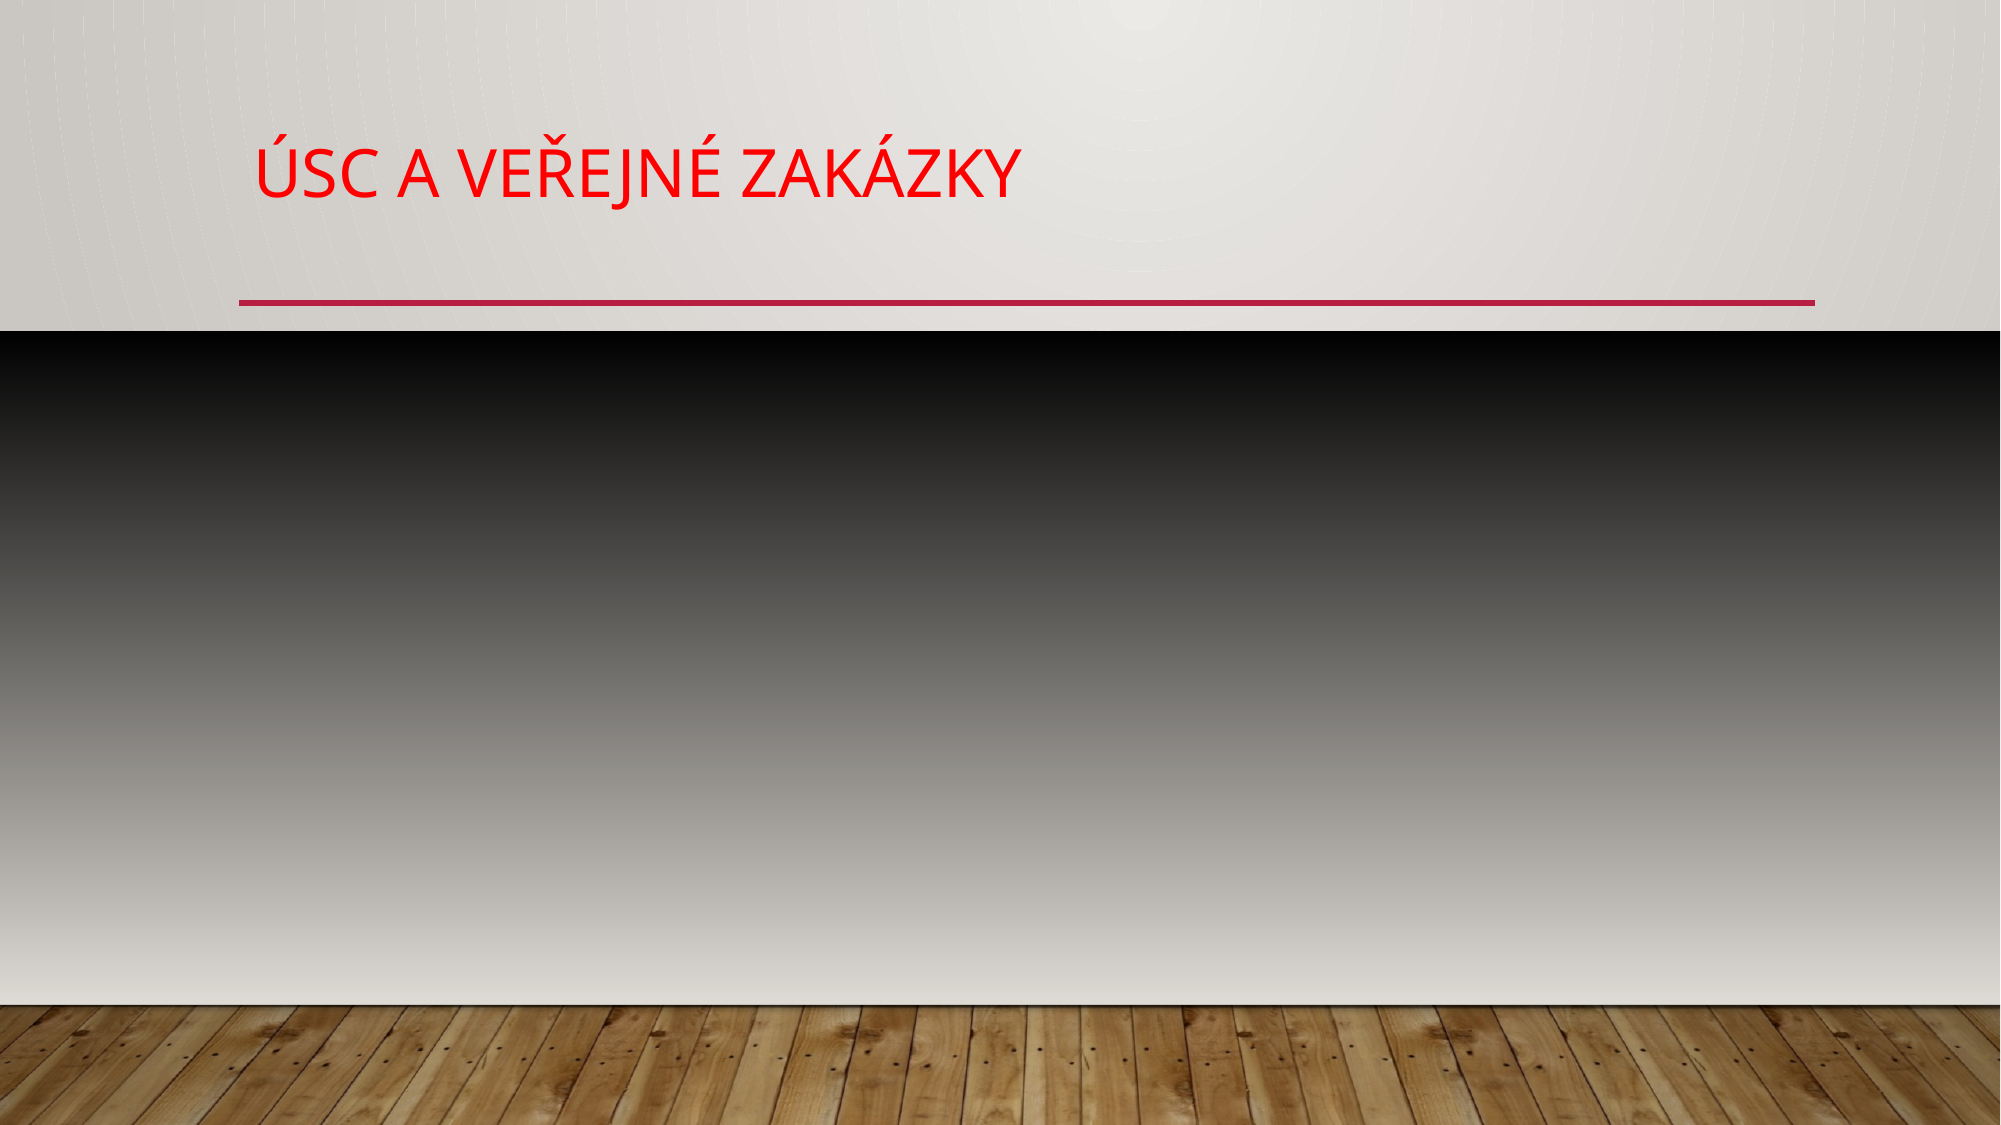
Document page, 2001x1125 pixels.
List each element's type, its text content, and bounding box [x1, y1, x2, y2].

title ÚSC a veřejné zakázky [238, 131, 1814, 305]
